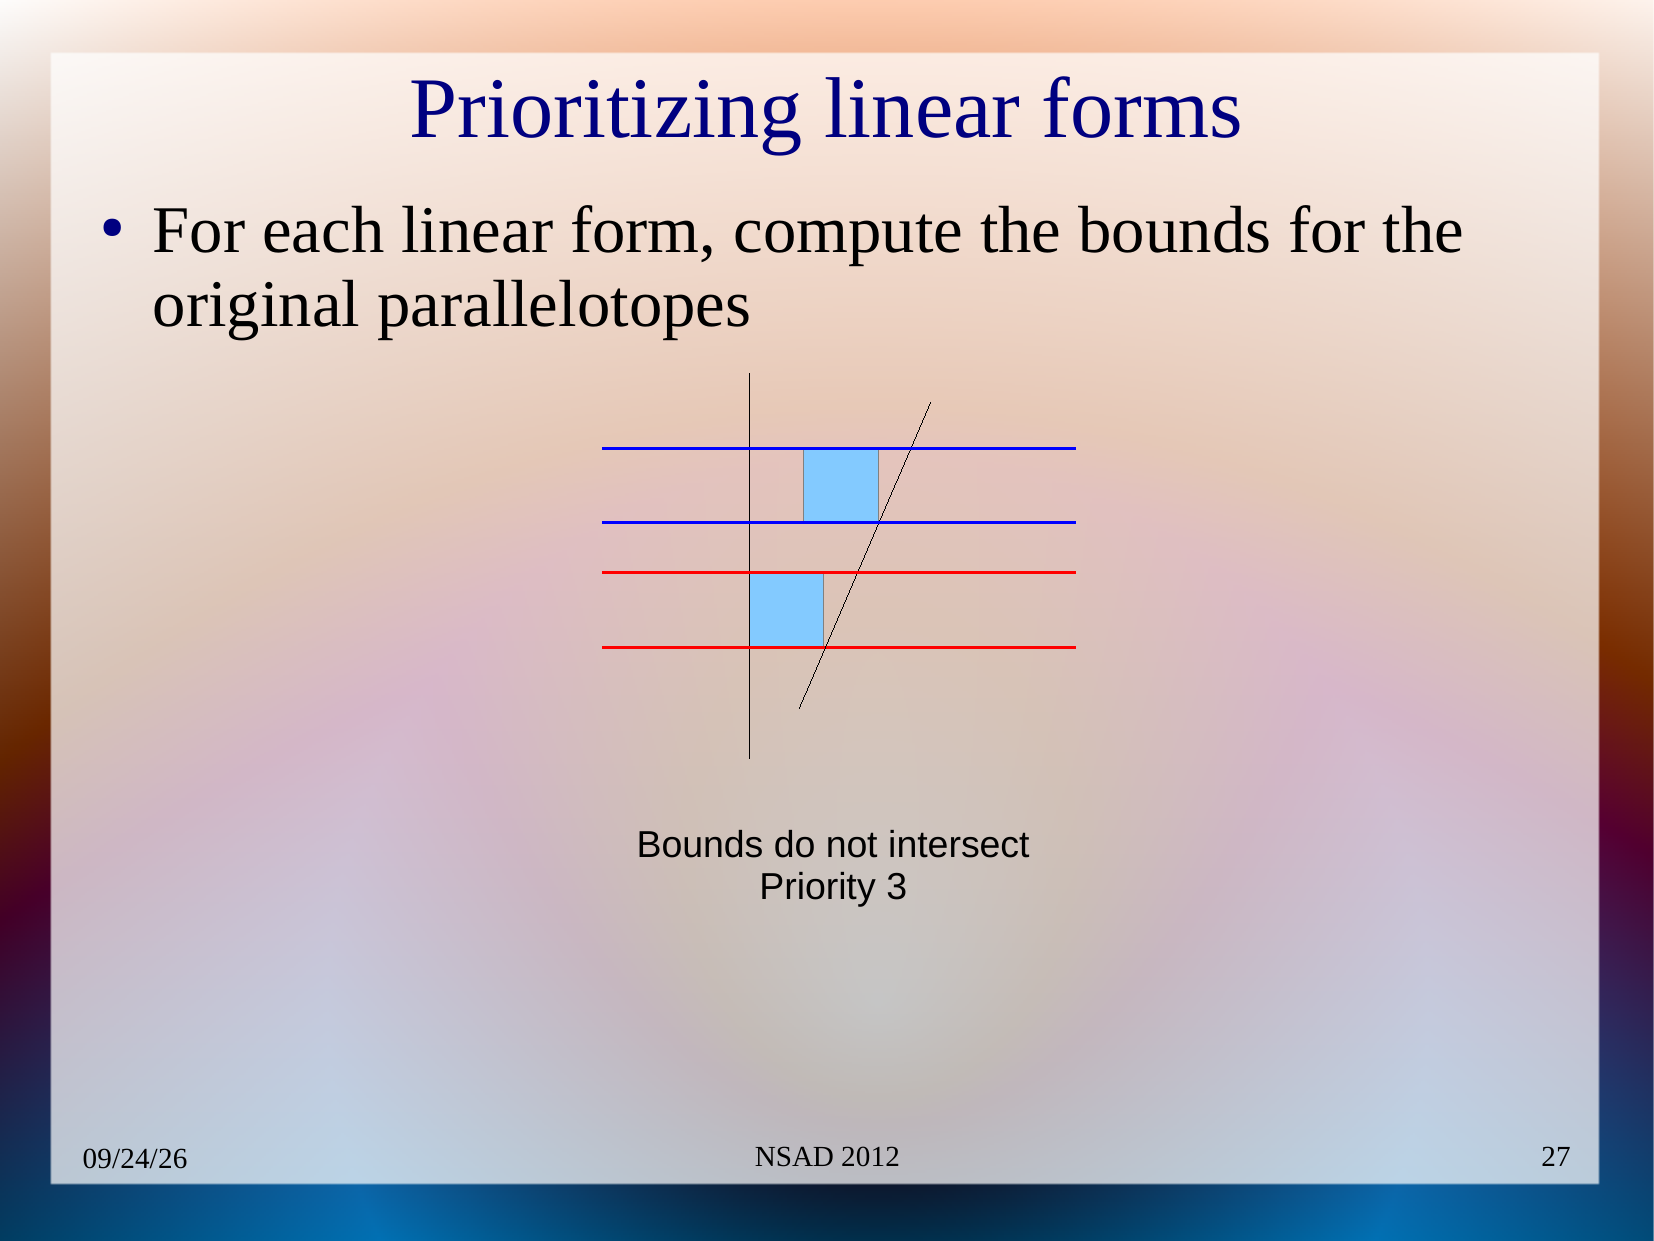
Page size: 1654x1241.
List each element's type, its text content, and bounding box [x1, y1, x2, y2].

picture [0, 0, 1654, 1241]
text_box Bounds do not intersect Priority 3 [608, 816, 1059, 915]
text_box [803, 450, 879, 521]
title Prioritizing linear forms [82, 60, 1571, 156]
list For each linear form, compute the bounds for the original parallelotopes [82, 192, 1571, 1131]
text_box [750, 574, 824, 646]
